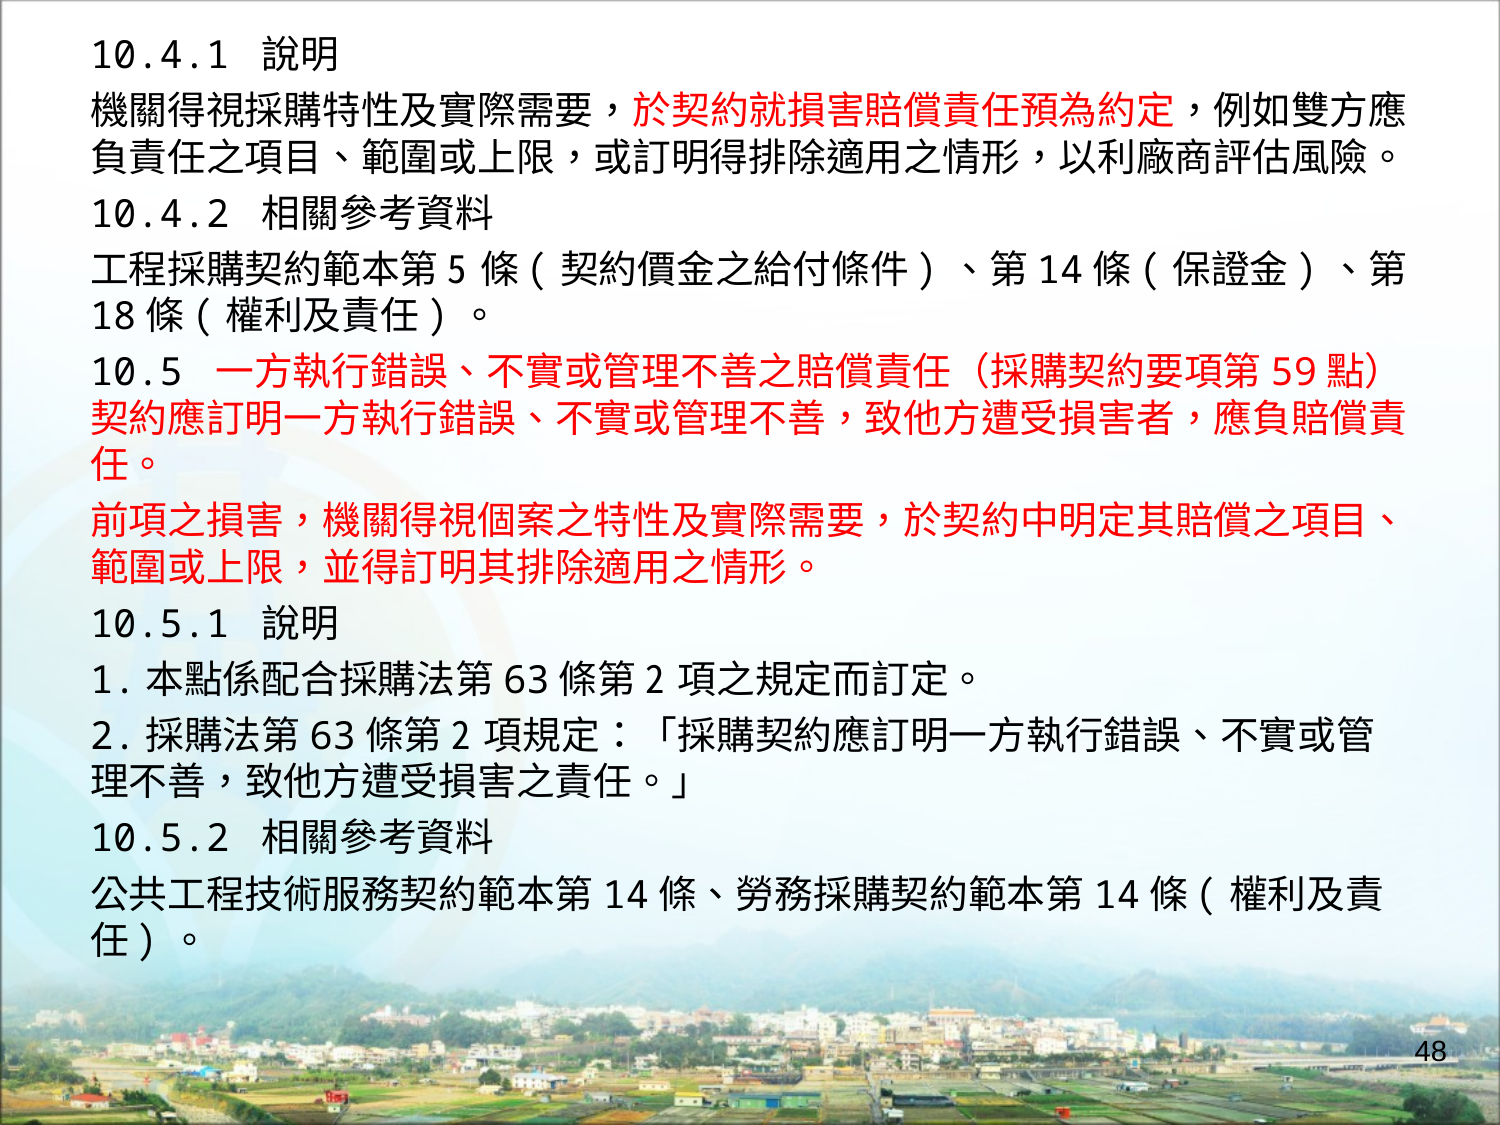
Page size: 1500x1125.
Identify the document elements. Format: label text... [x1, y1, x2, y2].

list 10.4.1 說明 機關得視採購特性及實際需要，於契約就損害賠償責任預為約定，例如雙方應負責任之項目、範圍或上限，或訂明得排除適用之情形，以利廠商評估風險。 10.4.2 相關參考資料 工程採購契約範本第5條(契約價金之給付條件)、第14條(保證金)、第18條(權利及責任)。 10.5 一方執行錯誤、不實或管理不善之賠償責任（採購契約要項第59點）契約應訂明一方執行錯誤、不實或管理不善，致他方遭受損害者，應負賠償責任。 前項之損害，機關得視個案之特性及實際需要，於契約中明定其賠償之項目、範圍或上限，並得訂明其排除適用之情形。 10.5.1 說明 1.本點係配合採購法第63條第2項之規定而訂定。 2.採購法第63條第2項規定：「採購契約應訂明一方執行錯誤、不實或管理不善，致他方遭受損害之責任。」 10.5.2 相關參考資料 公共工程技術服務契約範本第14條、勞務採購契約範本第14條(權利及責任)。 [75, 22, 1426, 1025]
text_box <編號> [1111, 1024, 1462, 1103]
picture [0, 0, 1500, 1125]
